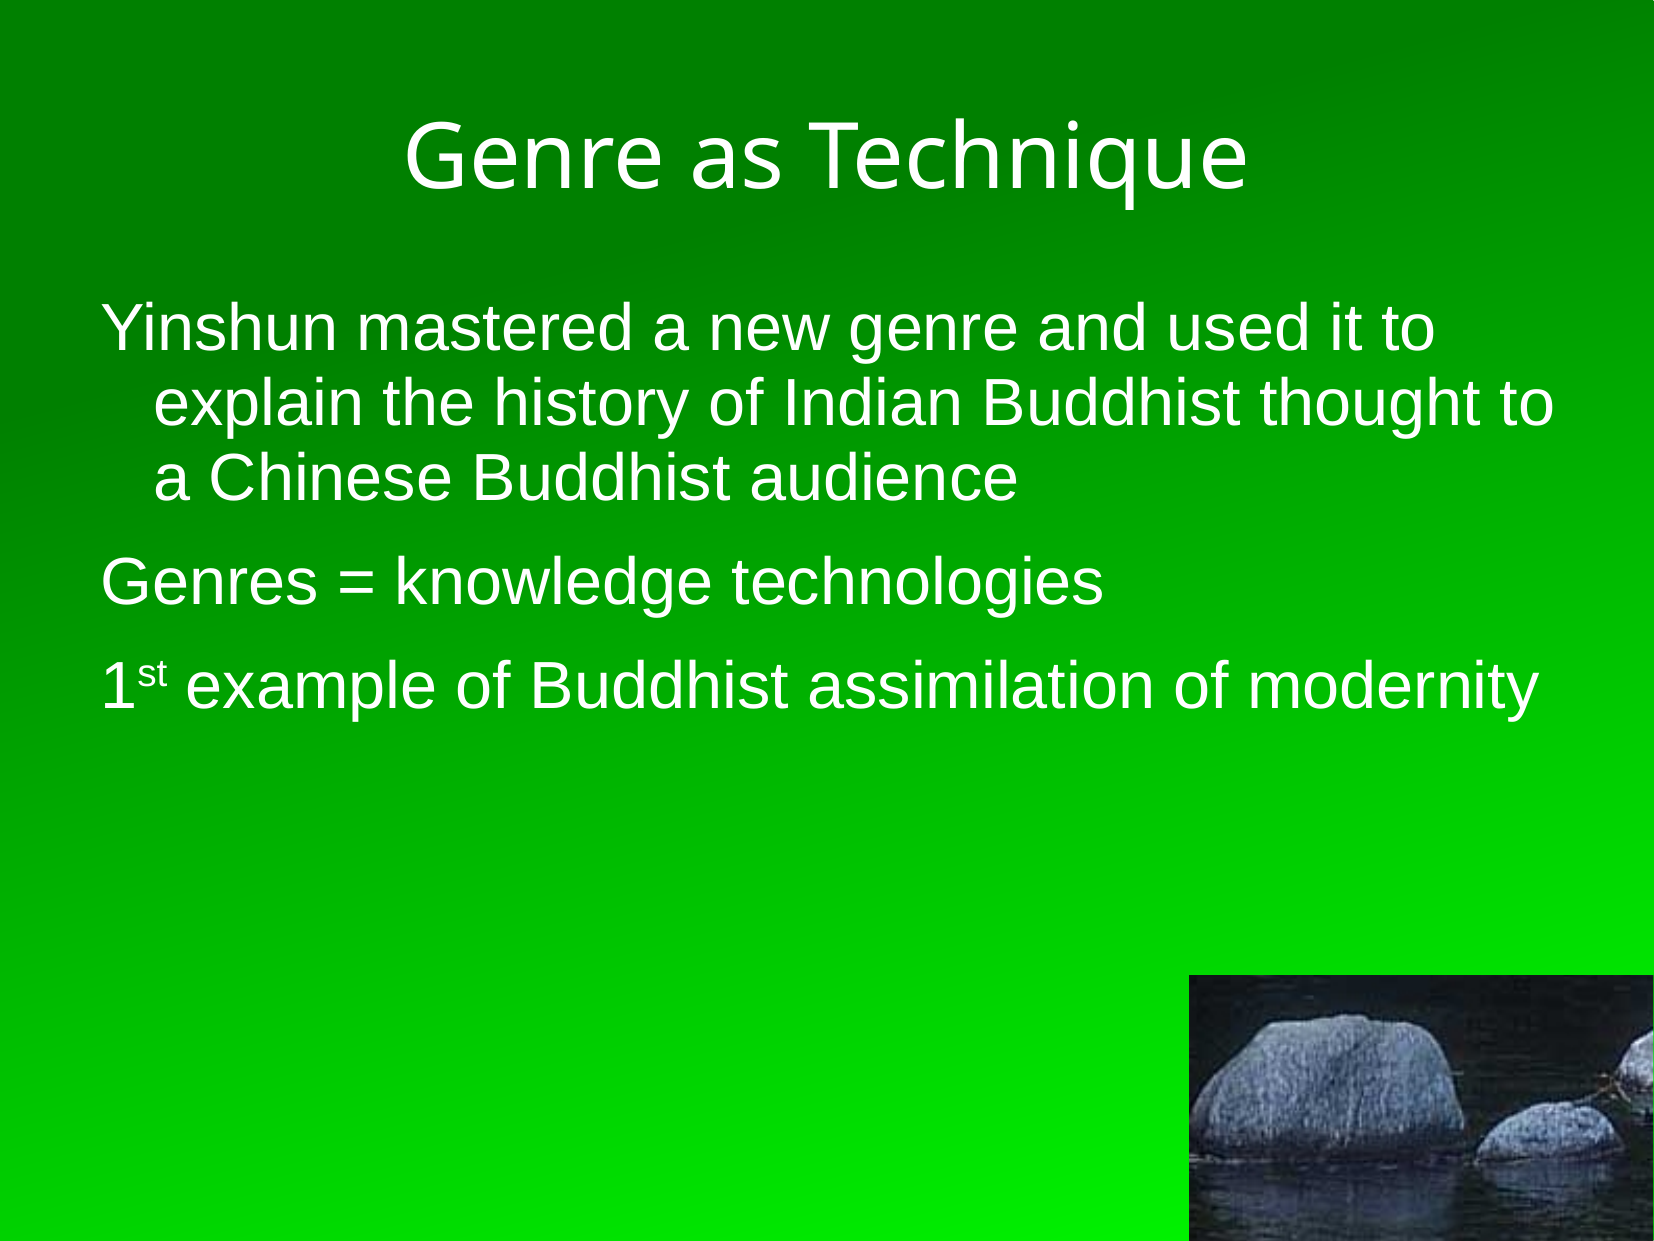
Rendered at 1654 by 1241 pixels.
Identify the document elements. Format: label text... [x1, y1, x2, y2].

picture [1189, 975, 1654, 1241]
list Yinshun mastered a new genre and used it to explain the history of Indian Buddhist thought to a Chinese Buddhist audience Genres = knowledge technologies 1st example of Buddhist assimilation of modernity [82, 290, 1571, 1094]
title Genre as Technique [82, 56, 1571, 250]
